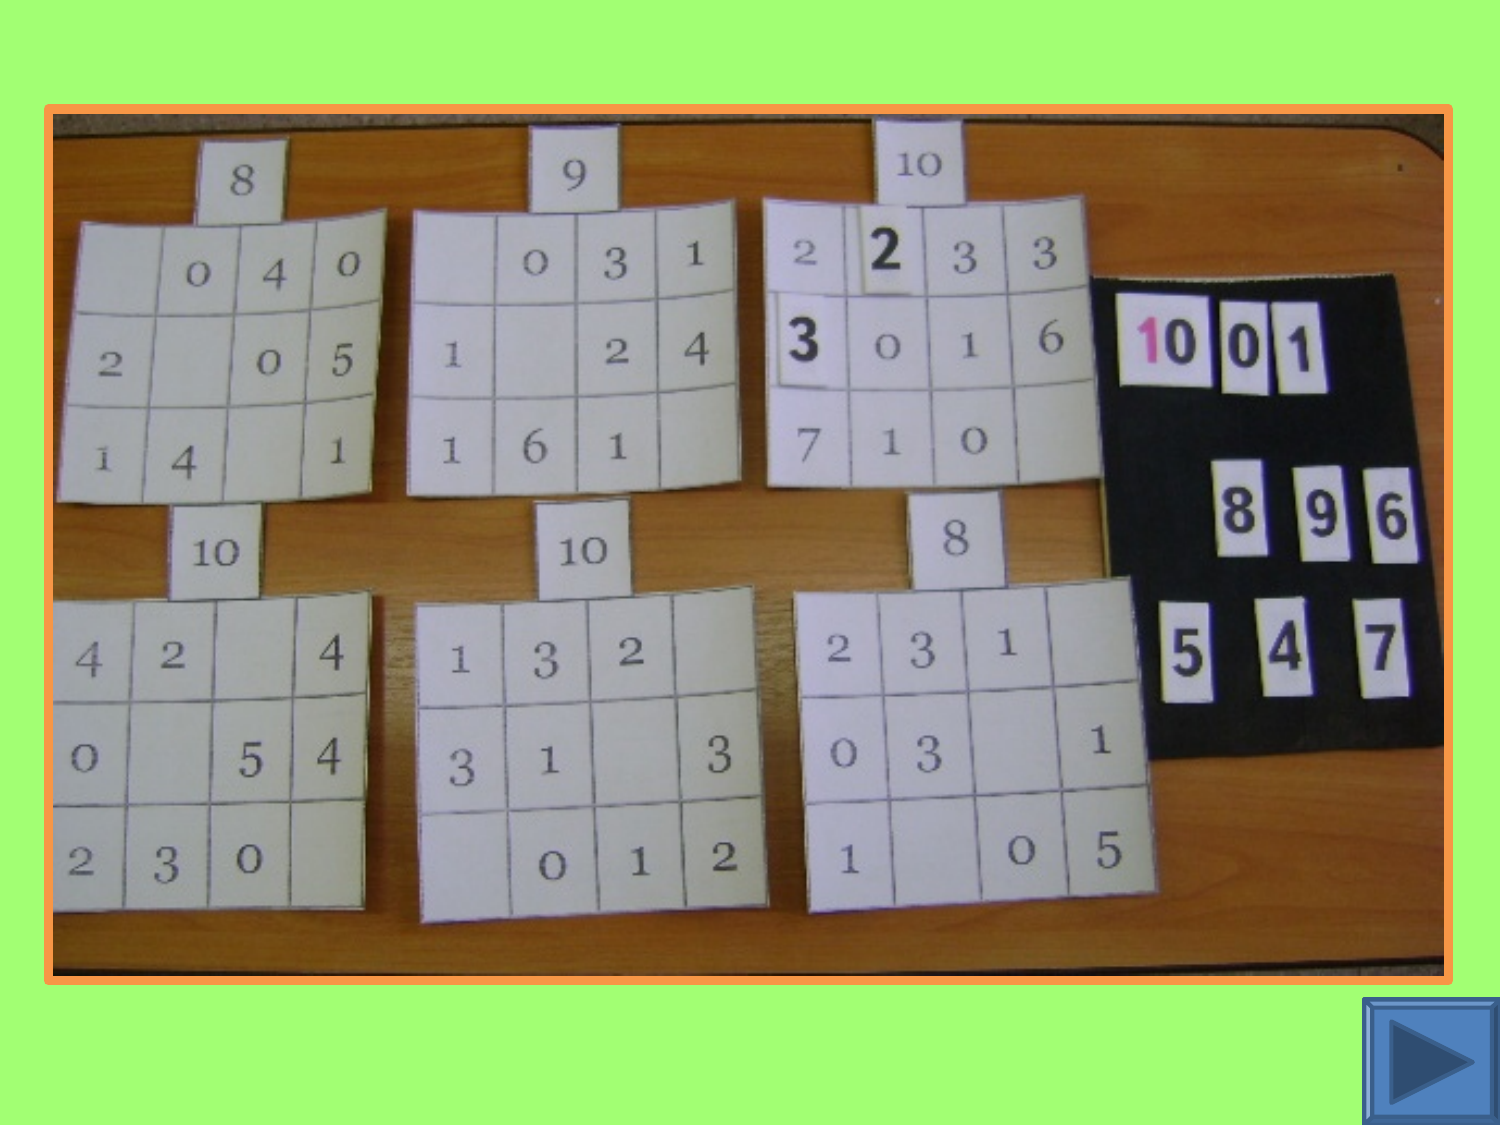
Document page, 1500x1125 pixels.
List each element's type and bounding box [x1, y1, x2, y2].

text_box [1366, 999, 1500, 1125]
picture [53, 113, 1444, 976]
